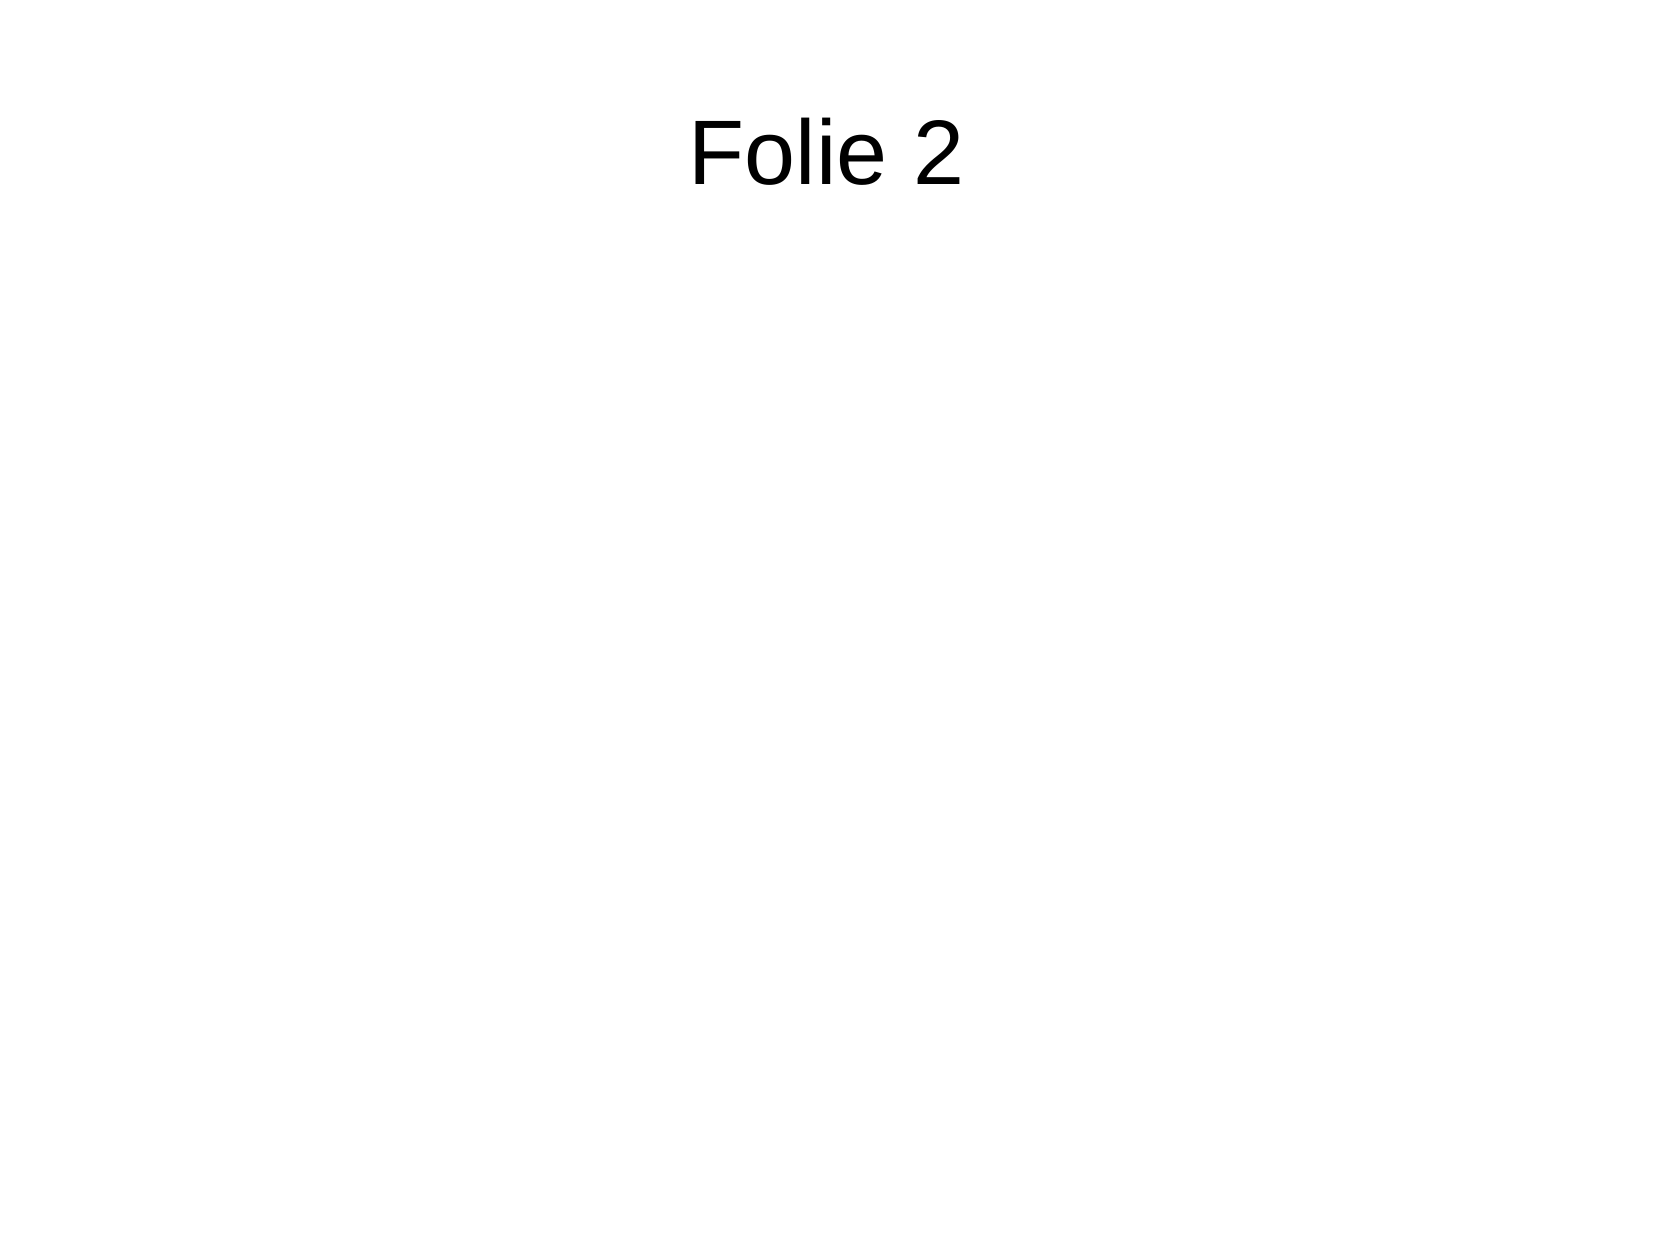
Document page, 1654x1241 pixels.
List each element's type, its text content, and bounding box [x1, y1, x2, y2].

title Folie 2 [82, 49, 1571, 257]
